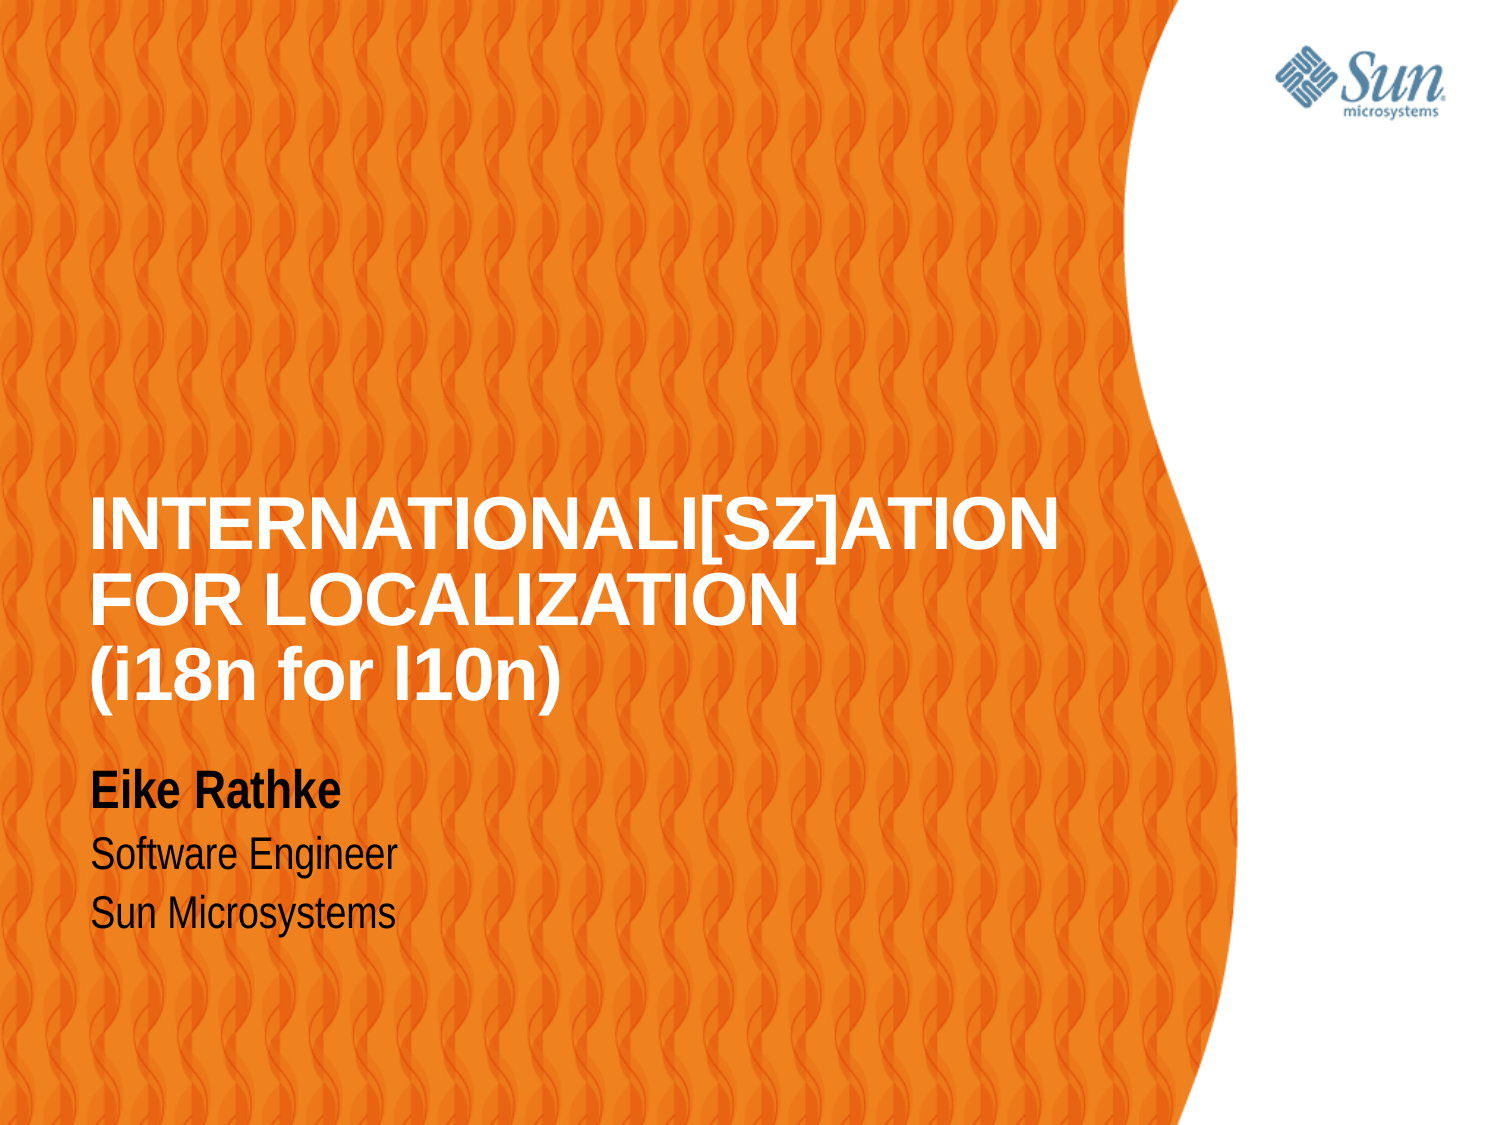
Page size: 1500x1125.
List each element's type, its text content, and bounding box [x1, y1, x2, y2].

title INTERNATIONALI[SZ]ATION FOR LOCALIZATION (i18n for l10n) [88, 480, 1044, 716]
picture [0, 0, 1500, 1125]
list Eike Rathke Software Engineer Sun Microsystems [90, 766, 1080, 987]
